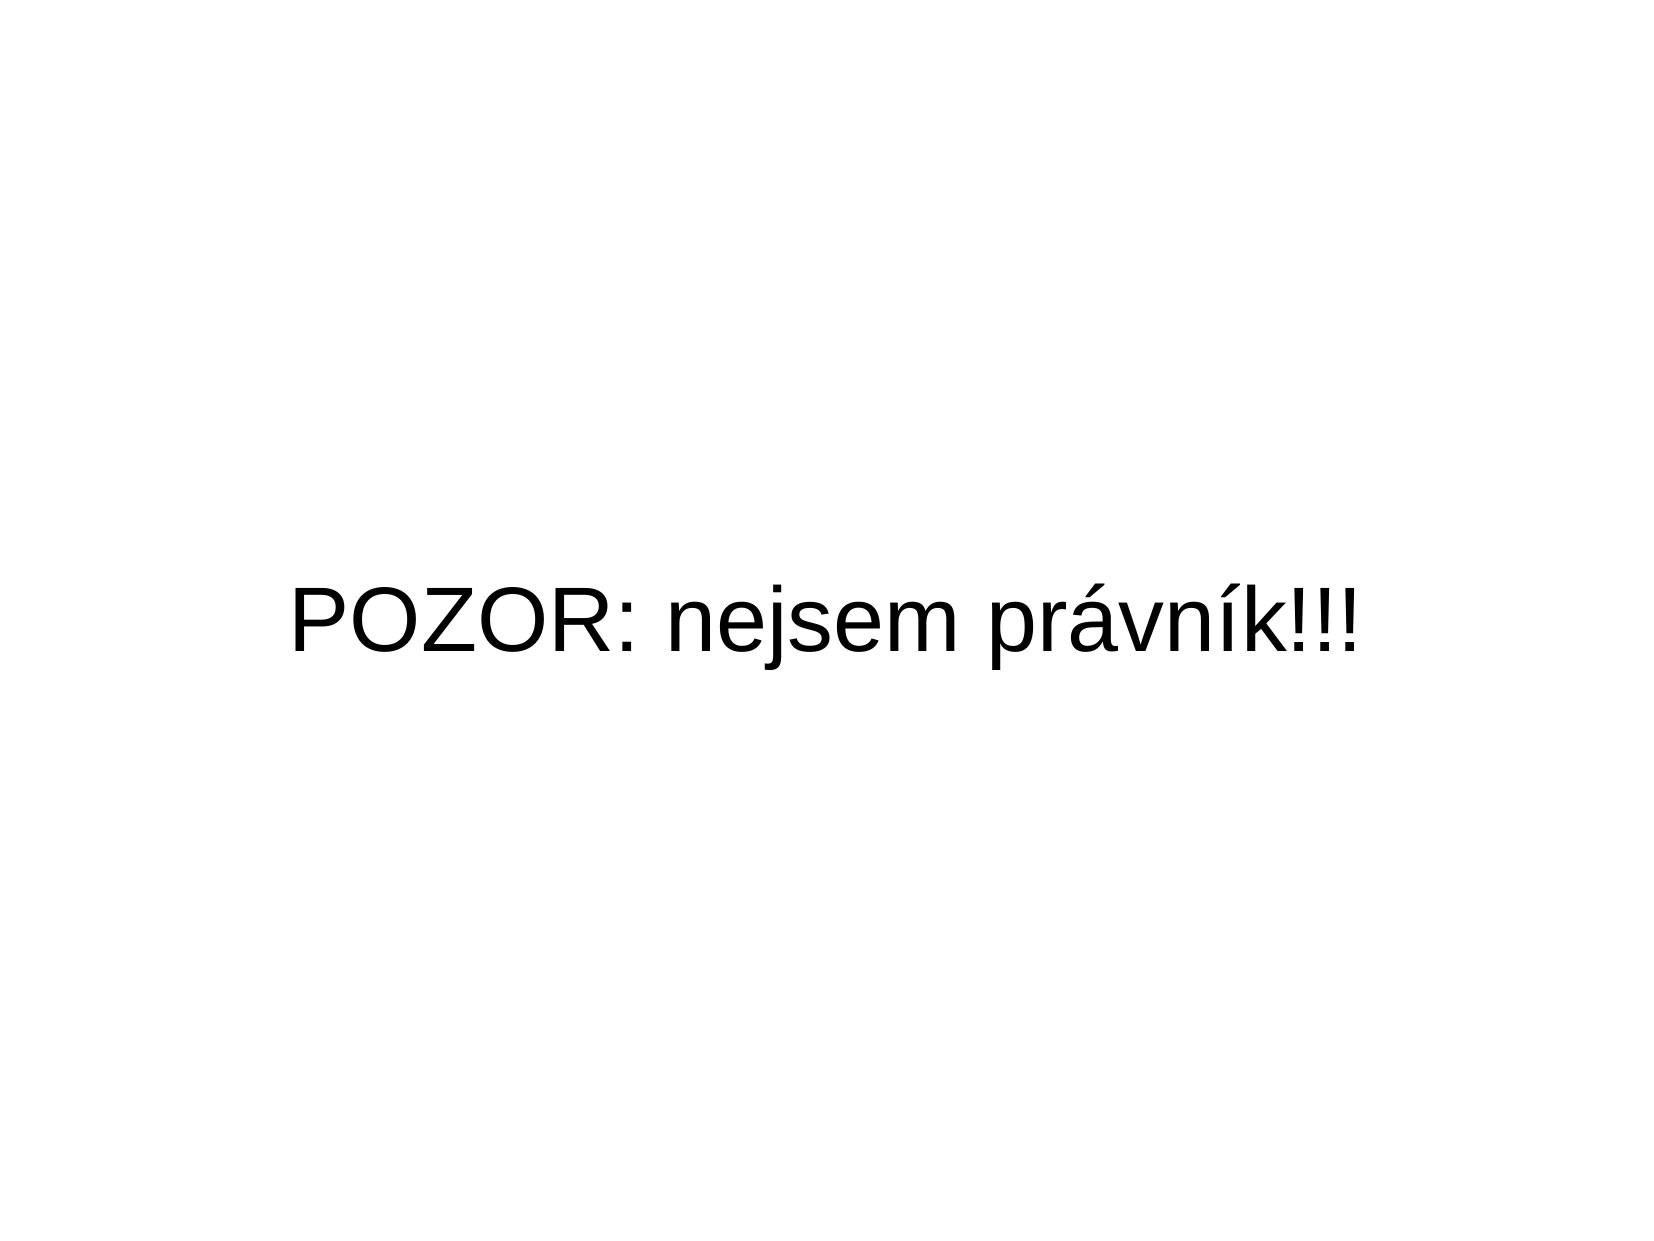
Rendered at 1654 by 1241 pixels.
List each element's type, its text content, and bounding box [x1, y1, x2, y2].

title POZOR: nejsem právník!!! [82, 516, 1571, 724]
